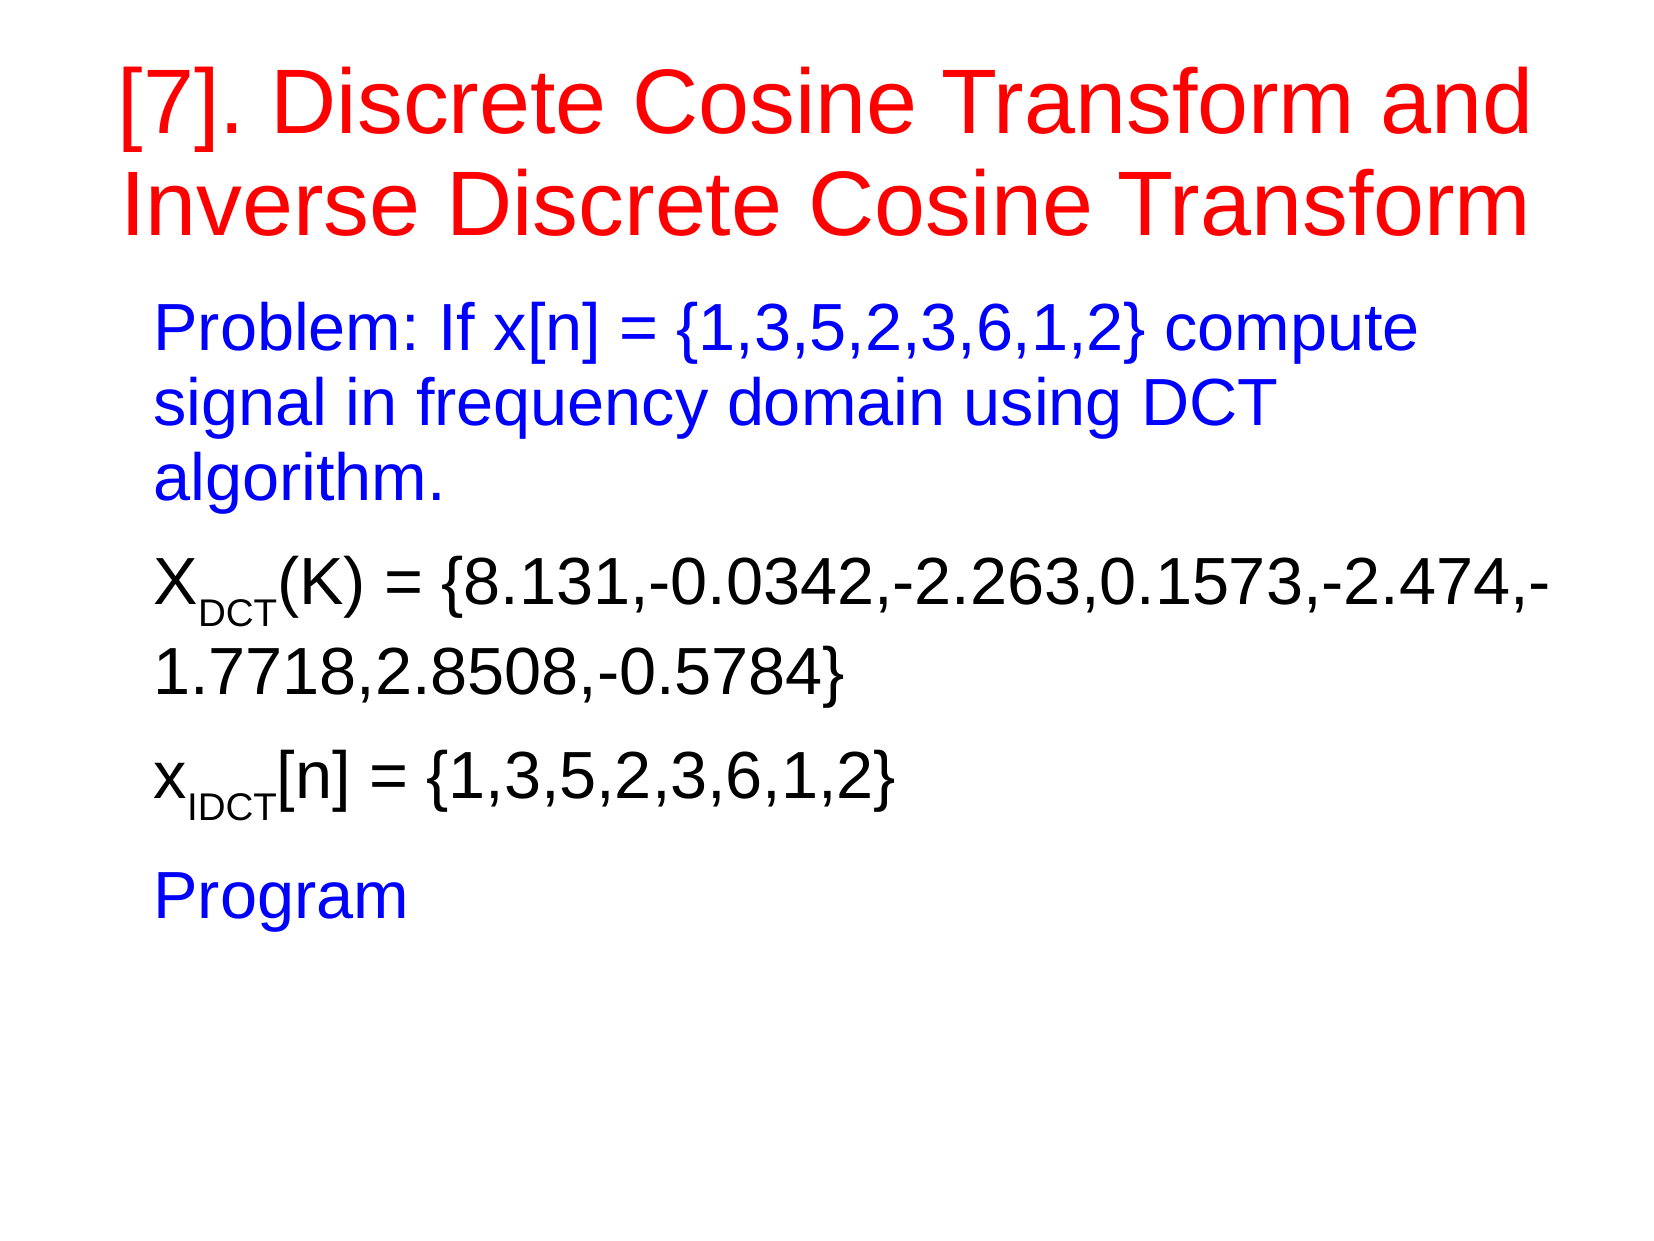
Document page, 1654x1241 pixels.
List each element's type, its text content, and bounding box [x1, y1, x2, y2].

title [7]. Discrete Cosine Transform and Inverse Discrete Cosine Transform [82, 49, 1571, 257]
list Problem: If x[n] = {1,3,5,2,3,6,1,2} compute signal in frequency domain using DCT algorithm. XDCT(K) = {8.131,-0.0342,-2.263,0.1573,-2.474,-1.7718,2.8508,-0.5784} xIDCT[n] = {1,3,5,2,3,6,1,2} Program [82, 290, 1571, 1010]
